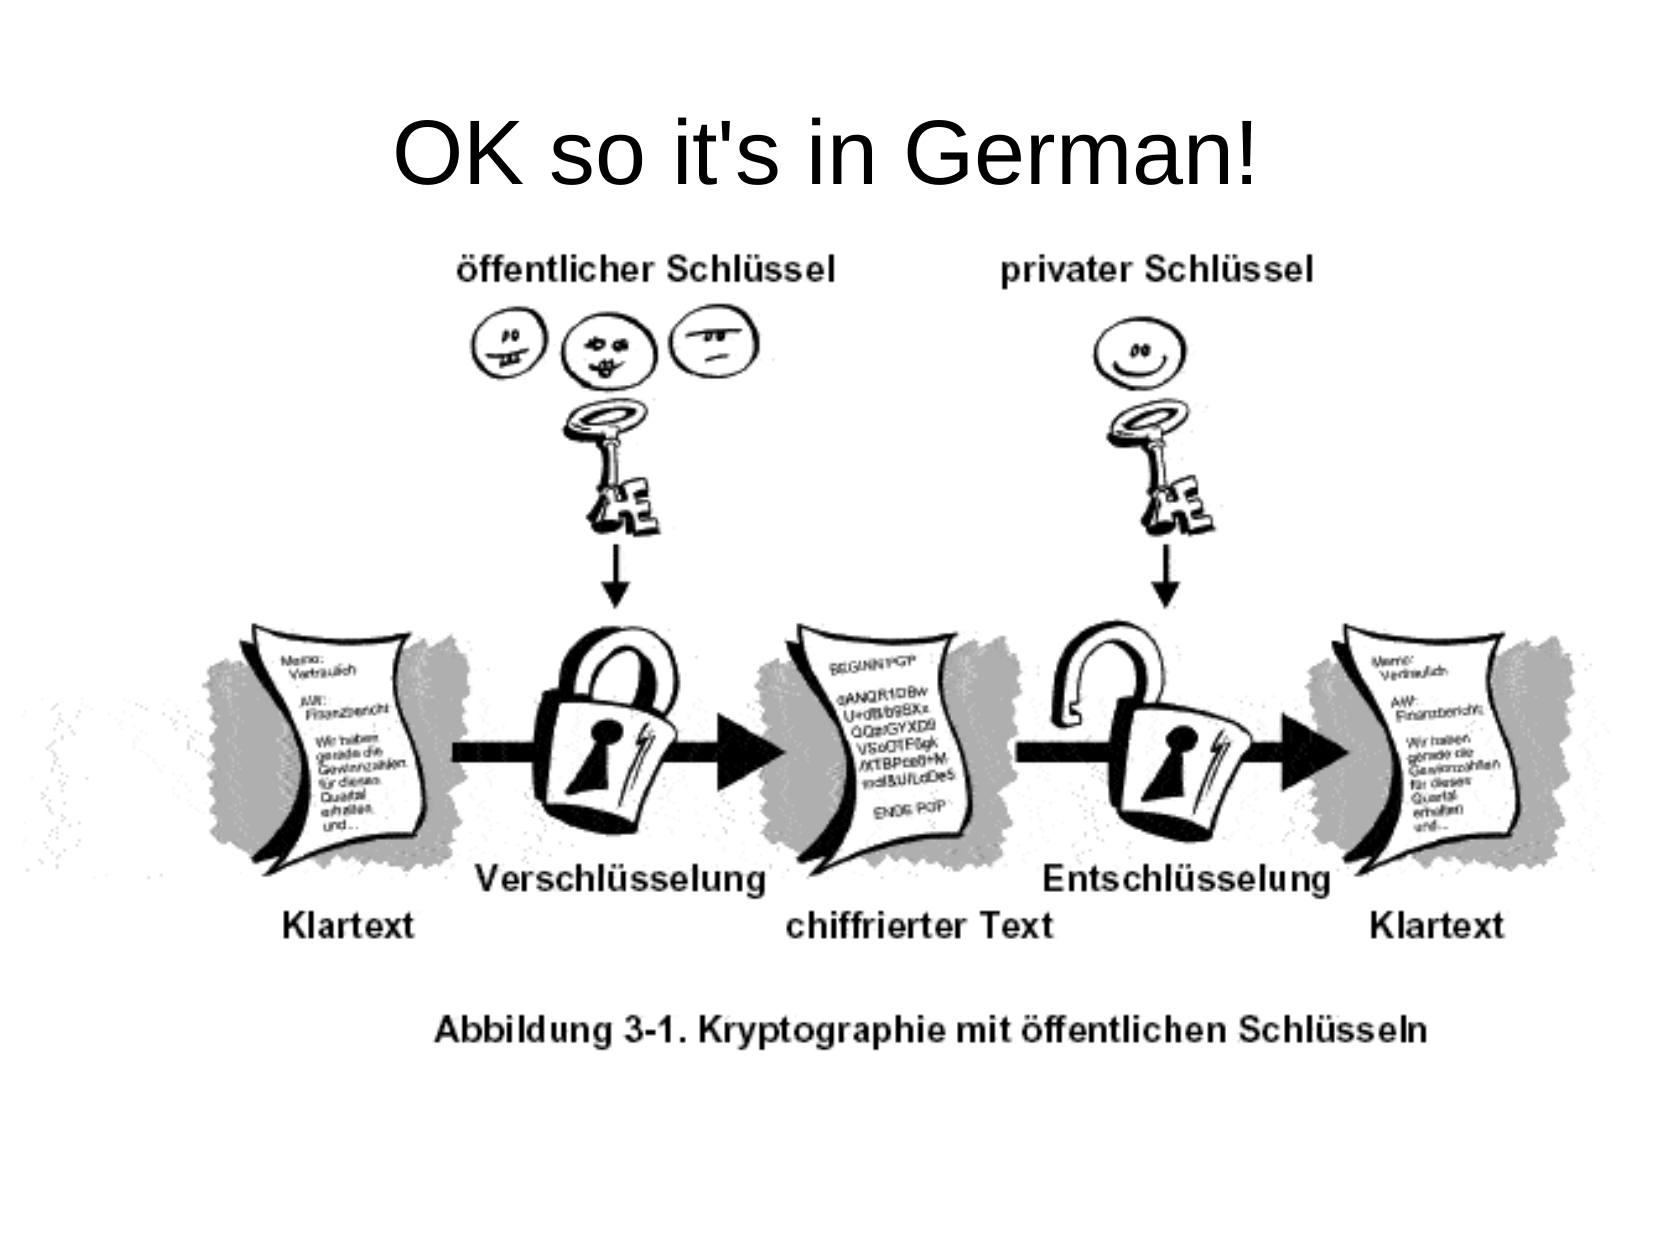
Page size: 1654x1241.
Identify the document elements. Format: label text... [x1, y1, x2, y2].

picture [22, 223, 1610, 1105]
title OK so it's in German! [82, 49, 1571, 223]
